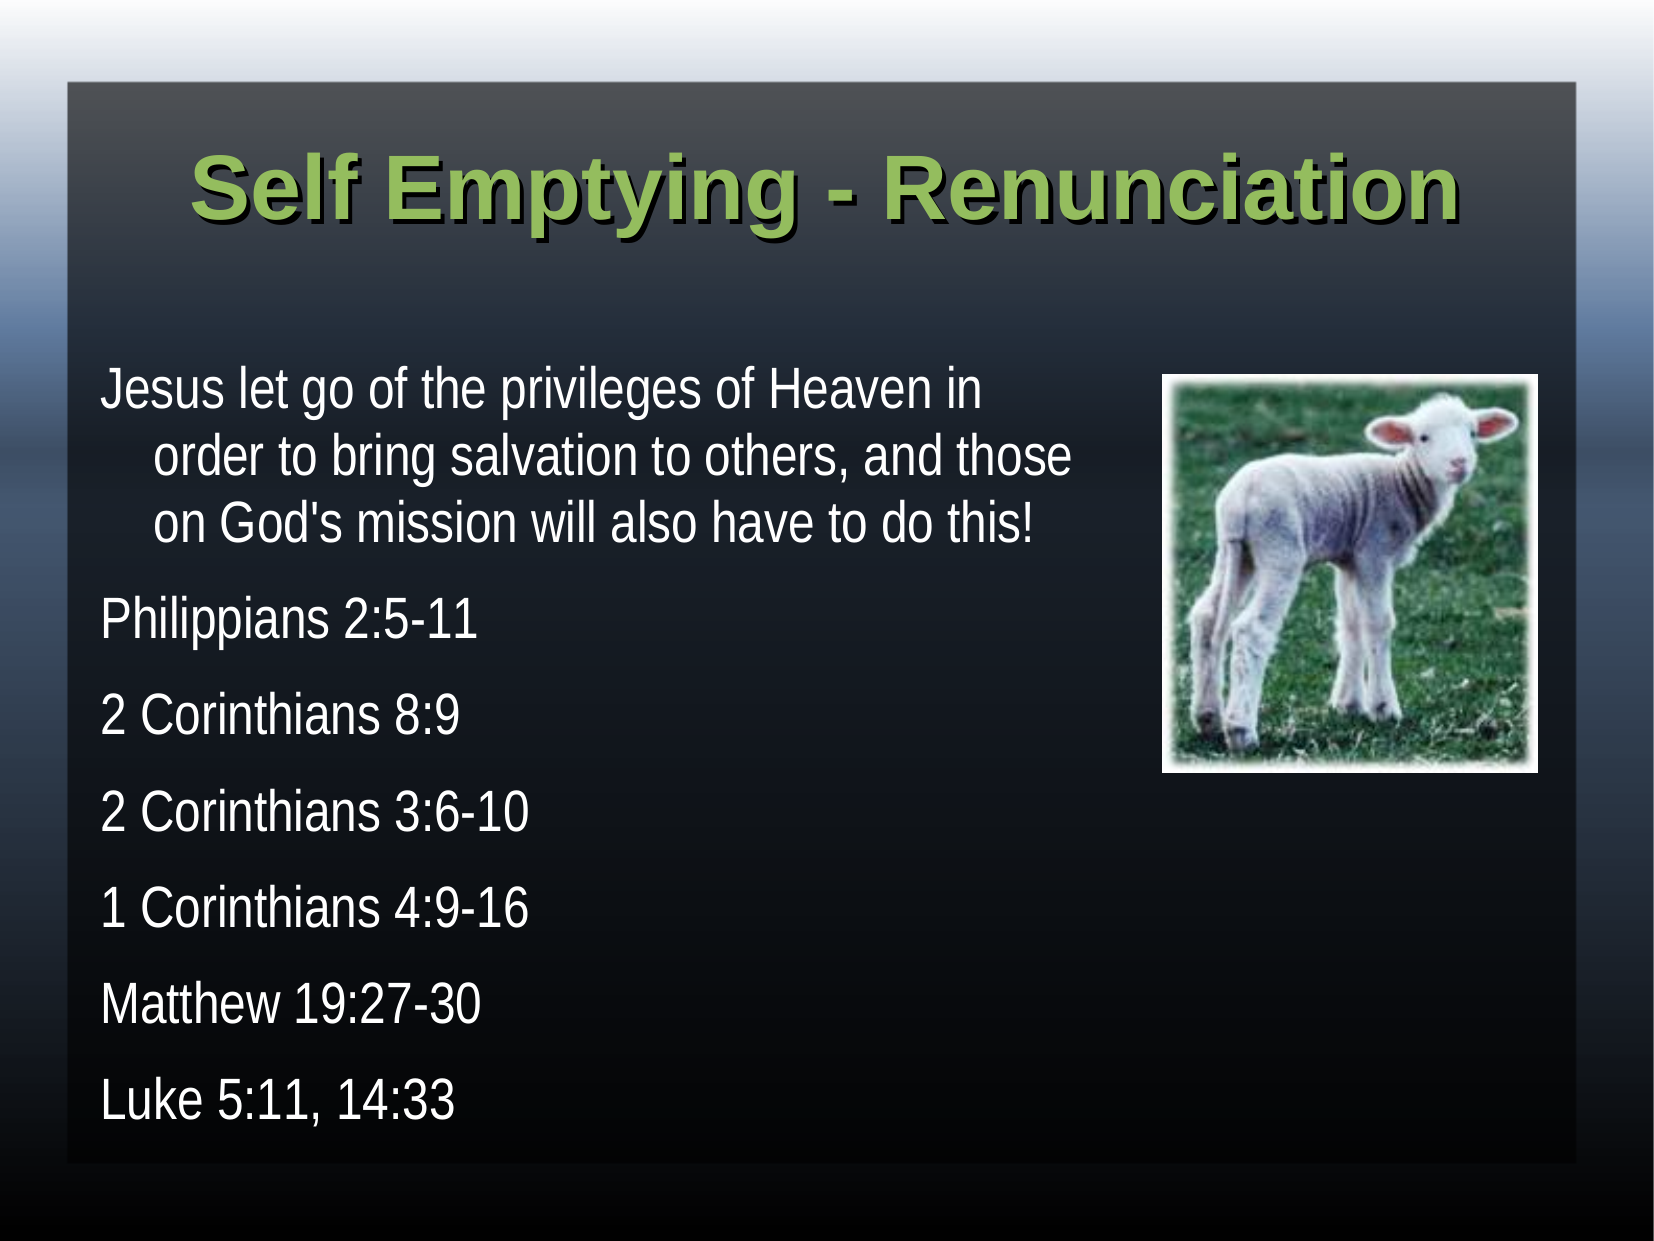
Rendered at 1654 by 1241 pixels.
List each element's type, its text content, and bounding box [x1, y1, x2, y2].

list Jesus let go of the privileges of Heaven in order to bring salvation to others, and those on God's mission will also have to do this! Philippians 2:5-11 2 Corinthians 8:9 2 Corinthians 3:6-10 1 Corinthians 4:9-16 Matthew 19:27-30 Luke 5:11, 14:33 [82, 354, 1088, 1128]
picture [0, 0, 1654, 1241]
title Self Emptying - Renunciation [82, 92, 1571, 285]
